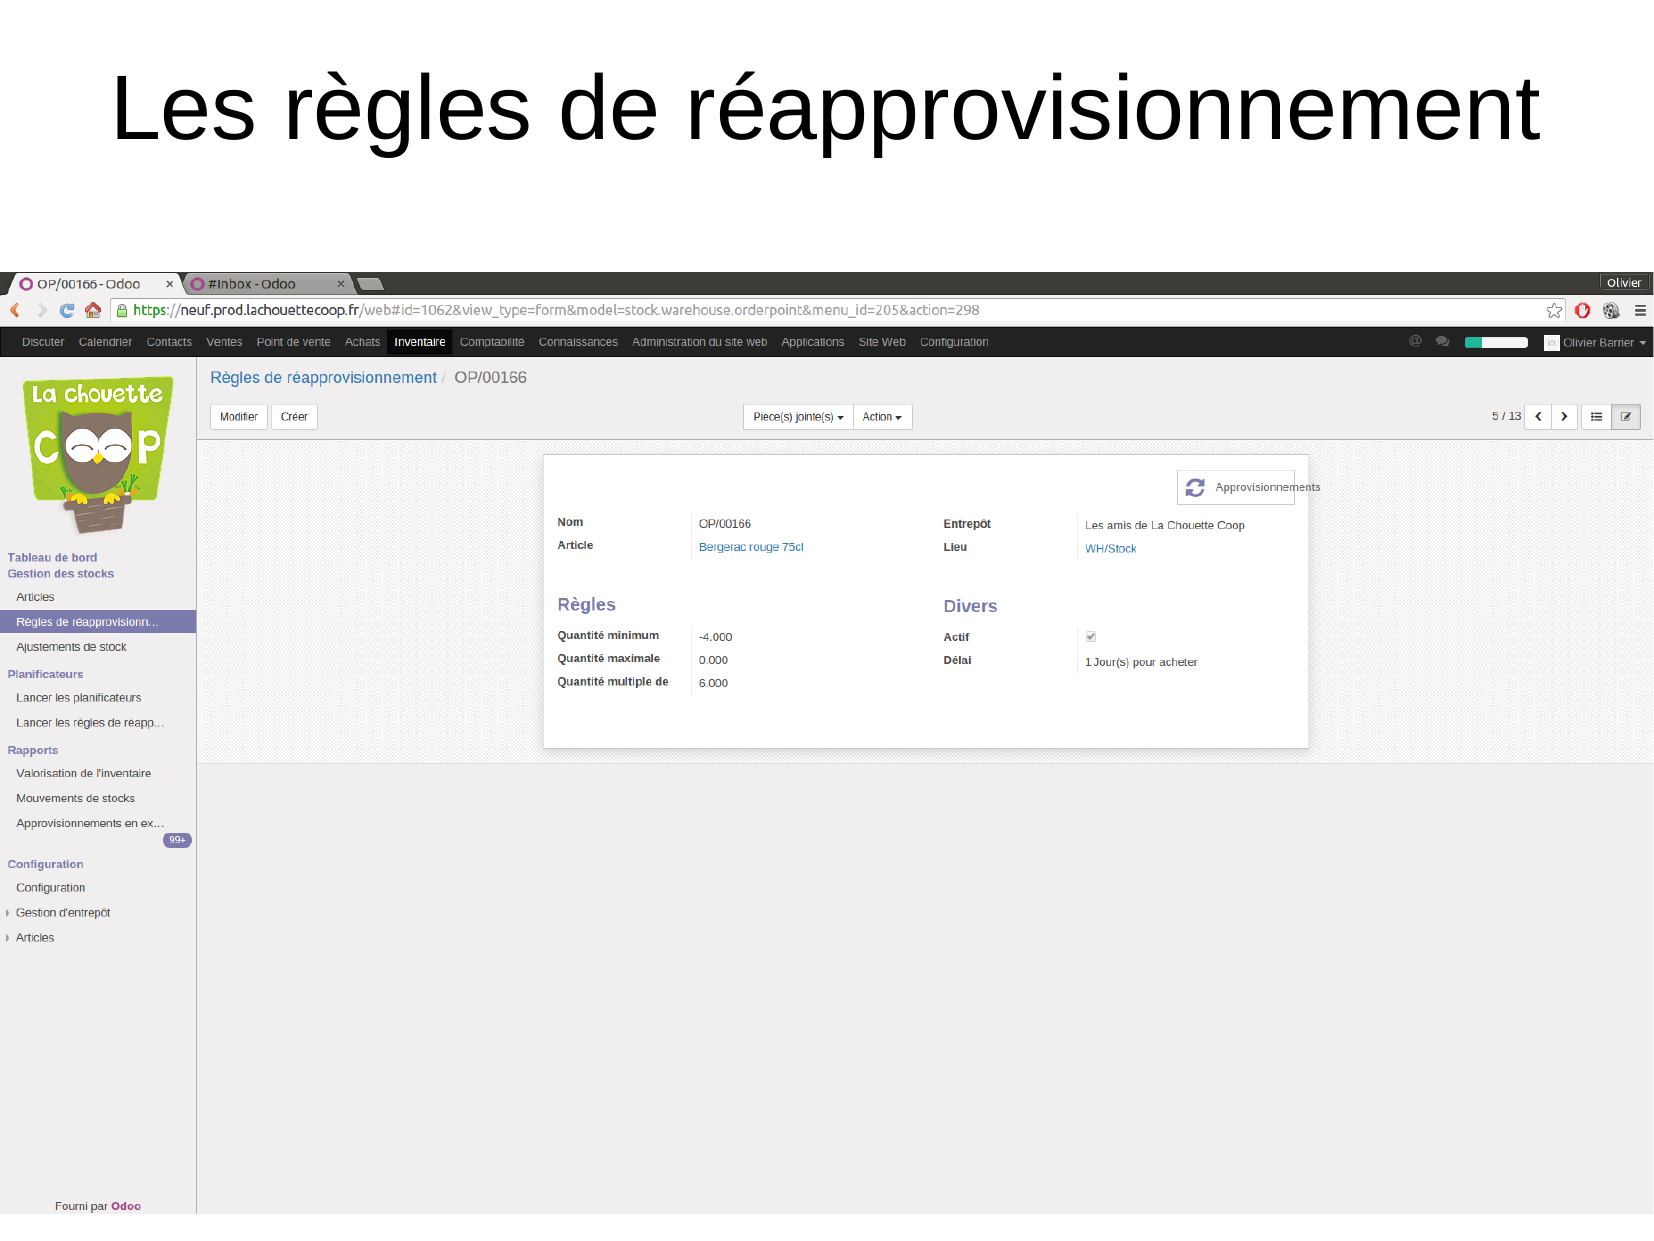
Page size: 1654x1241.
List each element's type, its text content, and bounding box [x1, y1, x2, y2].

title Les règles de réapprovisionnement [82, 49, 1571, 166]
picture [0, 272, 1654, 1214]
